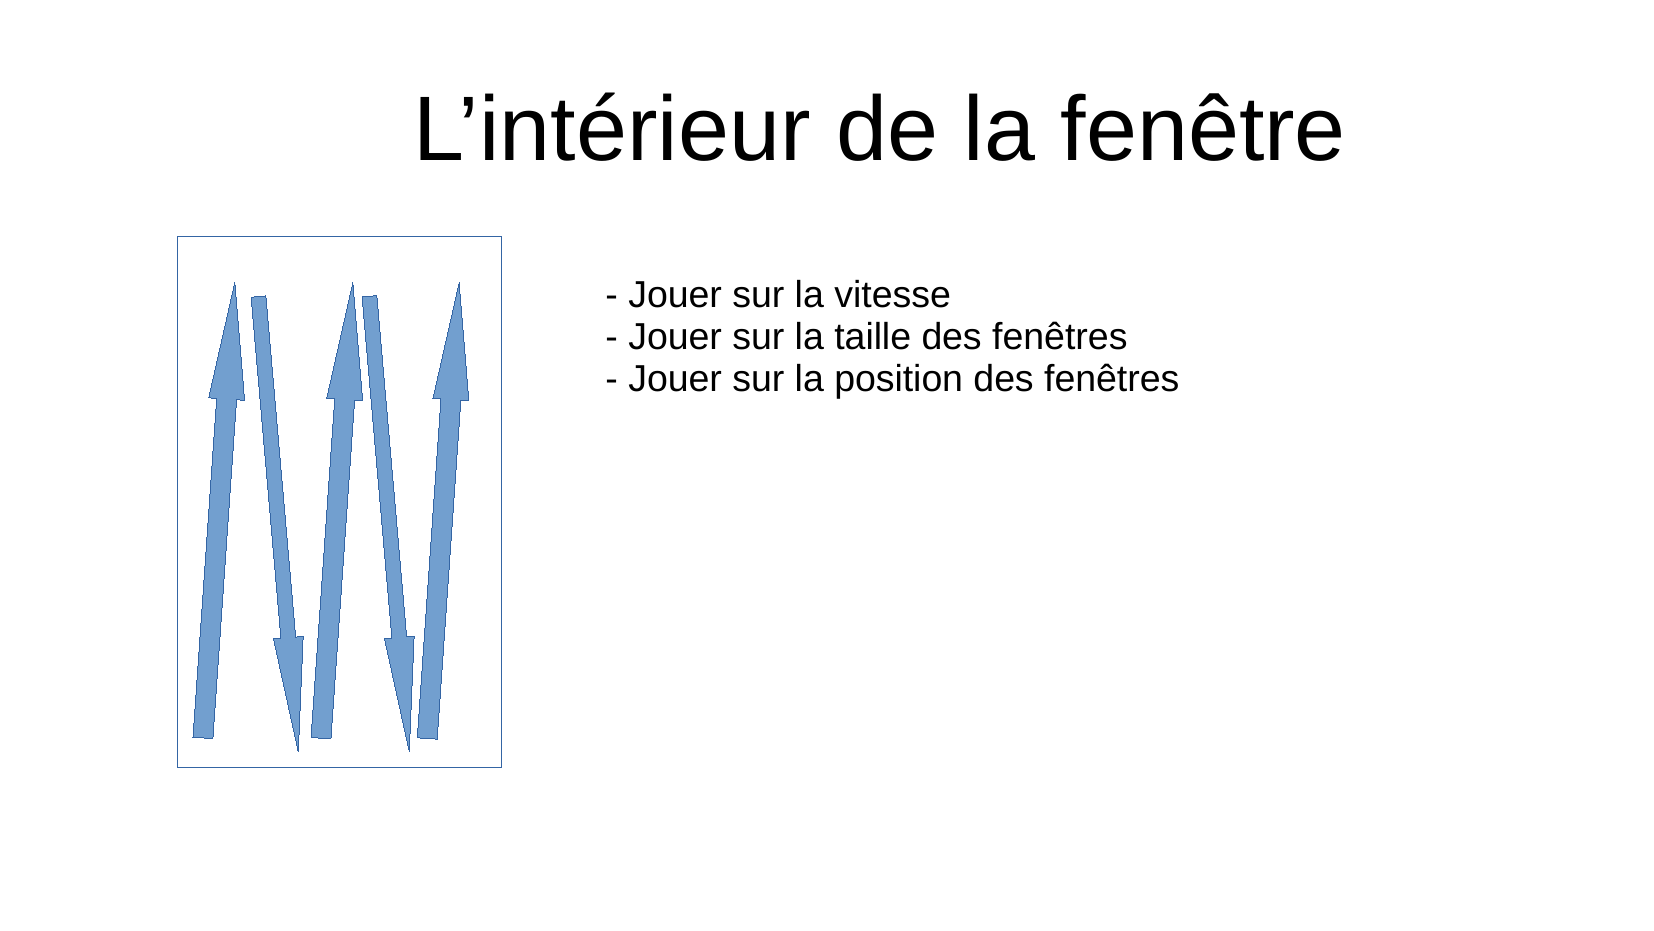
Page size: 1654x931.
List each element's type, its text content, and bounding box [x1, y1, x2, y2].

text_box [192, 282, 245, 739]
title L’intérieur de la fenêtre [135, 51, 1625, 207]
text_box [311, 282, 363, 739]
text_box - Jouer sur la vitesse - Jouer sur la taille des fenêtres - Jouer sur la position des fenêtres [590, 265, 1241, 449]
text_box [362, 295, 415, 752]
text_box [417, 282, 469, 740]
text_box [251, 295, 304, 752]
